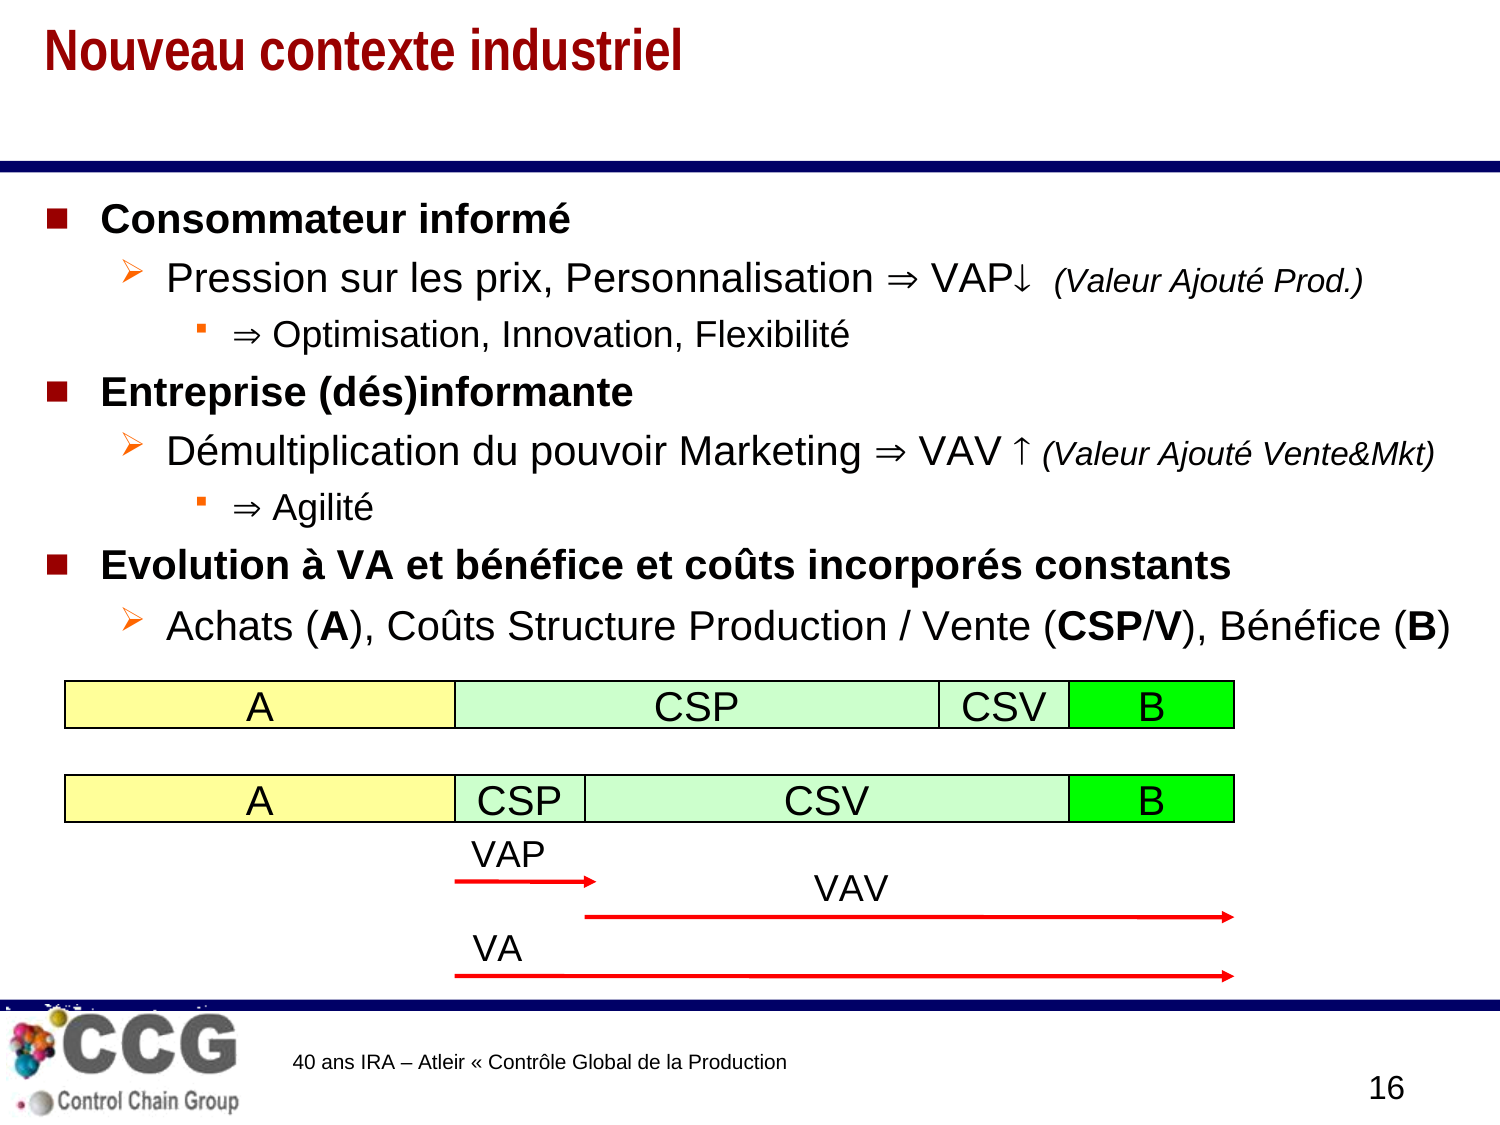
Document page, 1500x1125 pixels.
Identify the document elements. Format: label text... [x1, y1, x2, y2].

text_box B [1069, 680, 1235, 729]
text_box A [65, 680, 454, 729]
text_box CSP [454, 680, 940, 729]
picture [6, 1004, 243, 1124]
text_box CSV [585, 774, 1069, 823]
text_box VAV [798, 856, 904, 918]
text_box CSV [940, 680, 1069, 729]
title Nouveau contexte industriel [29, 12, 1471, 138]
text_box B [1069, 774, 1235, 823]
list Consommateur informé Pression sur les prix, Personnalisation  VAP (Valeur Ajouté Prod.)‏  Optimisation, Innovation, Flexibilité Entreprise (dés)informante Démultiplication du pouvoir Marketing  VAV  (Valeur Ajouté Vente&Mkt)‏  Agilité Evolution à VA et bénéfice et coûts incorporés constants Achats (A), Coûts Structure Production / Vente (CSP/V), Bénéfice (B)‏ [29, 184, 1471, 989]
text_box VA [457, 915, 538, 977]
text_box VAP [456, 822, 561, 883]
text_box A [64, 774, 454, 823]
text_box CSP [454, 774, 585, 823]
